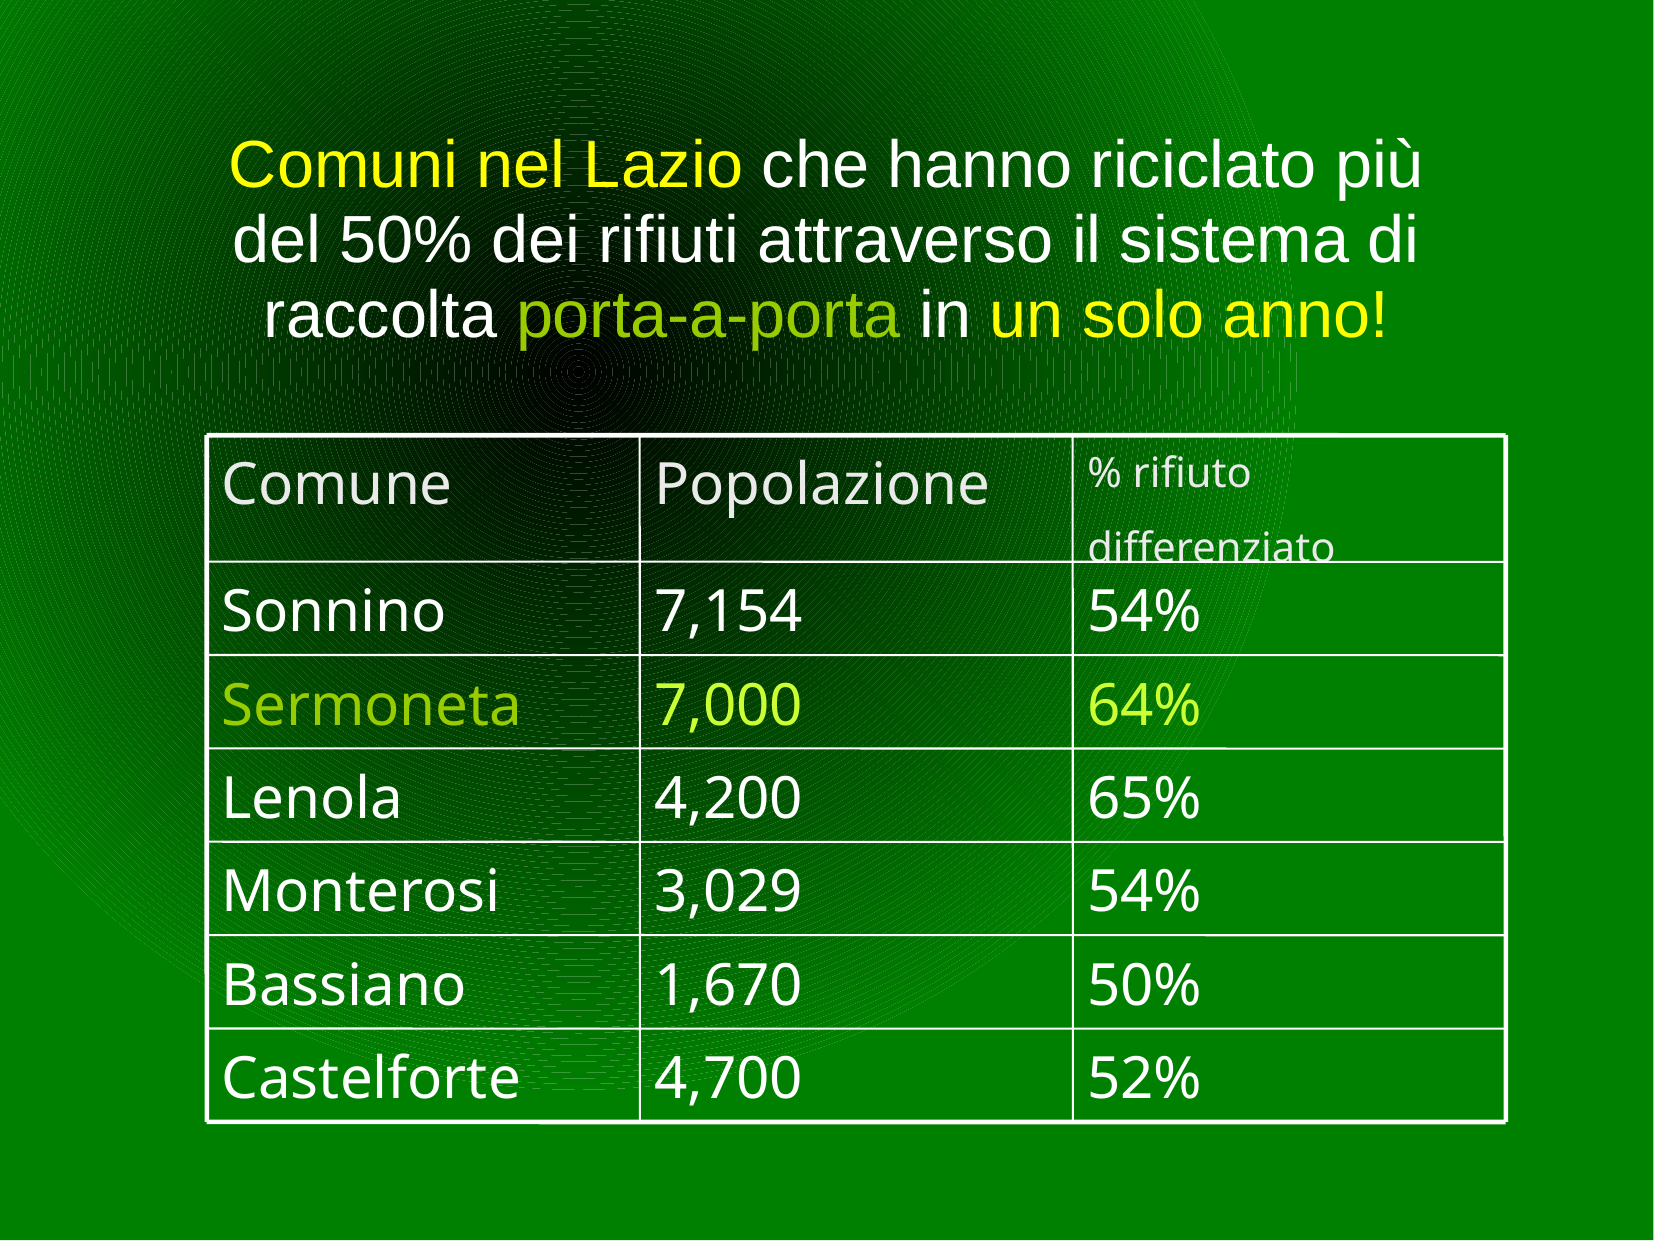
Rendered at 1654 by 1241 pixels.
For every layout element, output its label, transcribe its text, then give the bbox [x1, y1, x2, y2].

text_box Sonnino [210, 563, 638, 654]
text_box 50% [1074, 937, 1503, 1027]
text_box 52% [1074, 1030, 1503, 1119]
text_box % rifiuto differenziato [1074, 438, 1503, 560]
title Comuni nel Lazio che hanno riciclato più del 50% dei rifiuti attraverso il sistema di raccolta porta-a-porta in un solo anno! [177, 71, 1477, 408]
text_box Castelforte [210, 1030, 638, 1119]
text_box 7,154 [641, 563, 1071, 654]
text_box Monterosi [210, 843, 638, 934]
text_box 4,700 [641, 1030, 1071, 1119]
text_box Lenola [210, 750, 638, 840]
text_box 54% [1074, 563, 1503, 654]
text_box 1,670 [641, 937, 1071, 1027]
text_box 64% [1074, 657, 1503, 747]
text_box Bassiano [210, 937, 638, 1027]
text_box Sermoneta [210, 657, 638, 747]
text_box 65% [1074, 750, 1503, 840]
text_box 7,000 [641, 657, 1071, 747]
text_box 3,029 [641, 843, 1071, 934]
text_box Popolazione [641, 438, 1071, 560]
text_box Comune [210, 438, 638, 560]
text_box 54% [1074, 843, 1503, 934]
text_box 4,200 [641, 750, 1071, 840]
